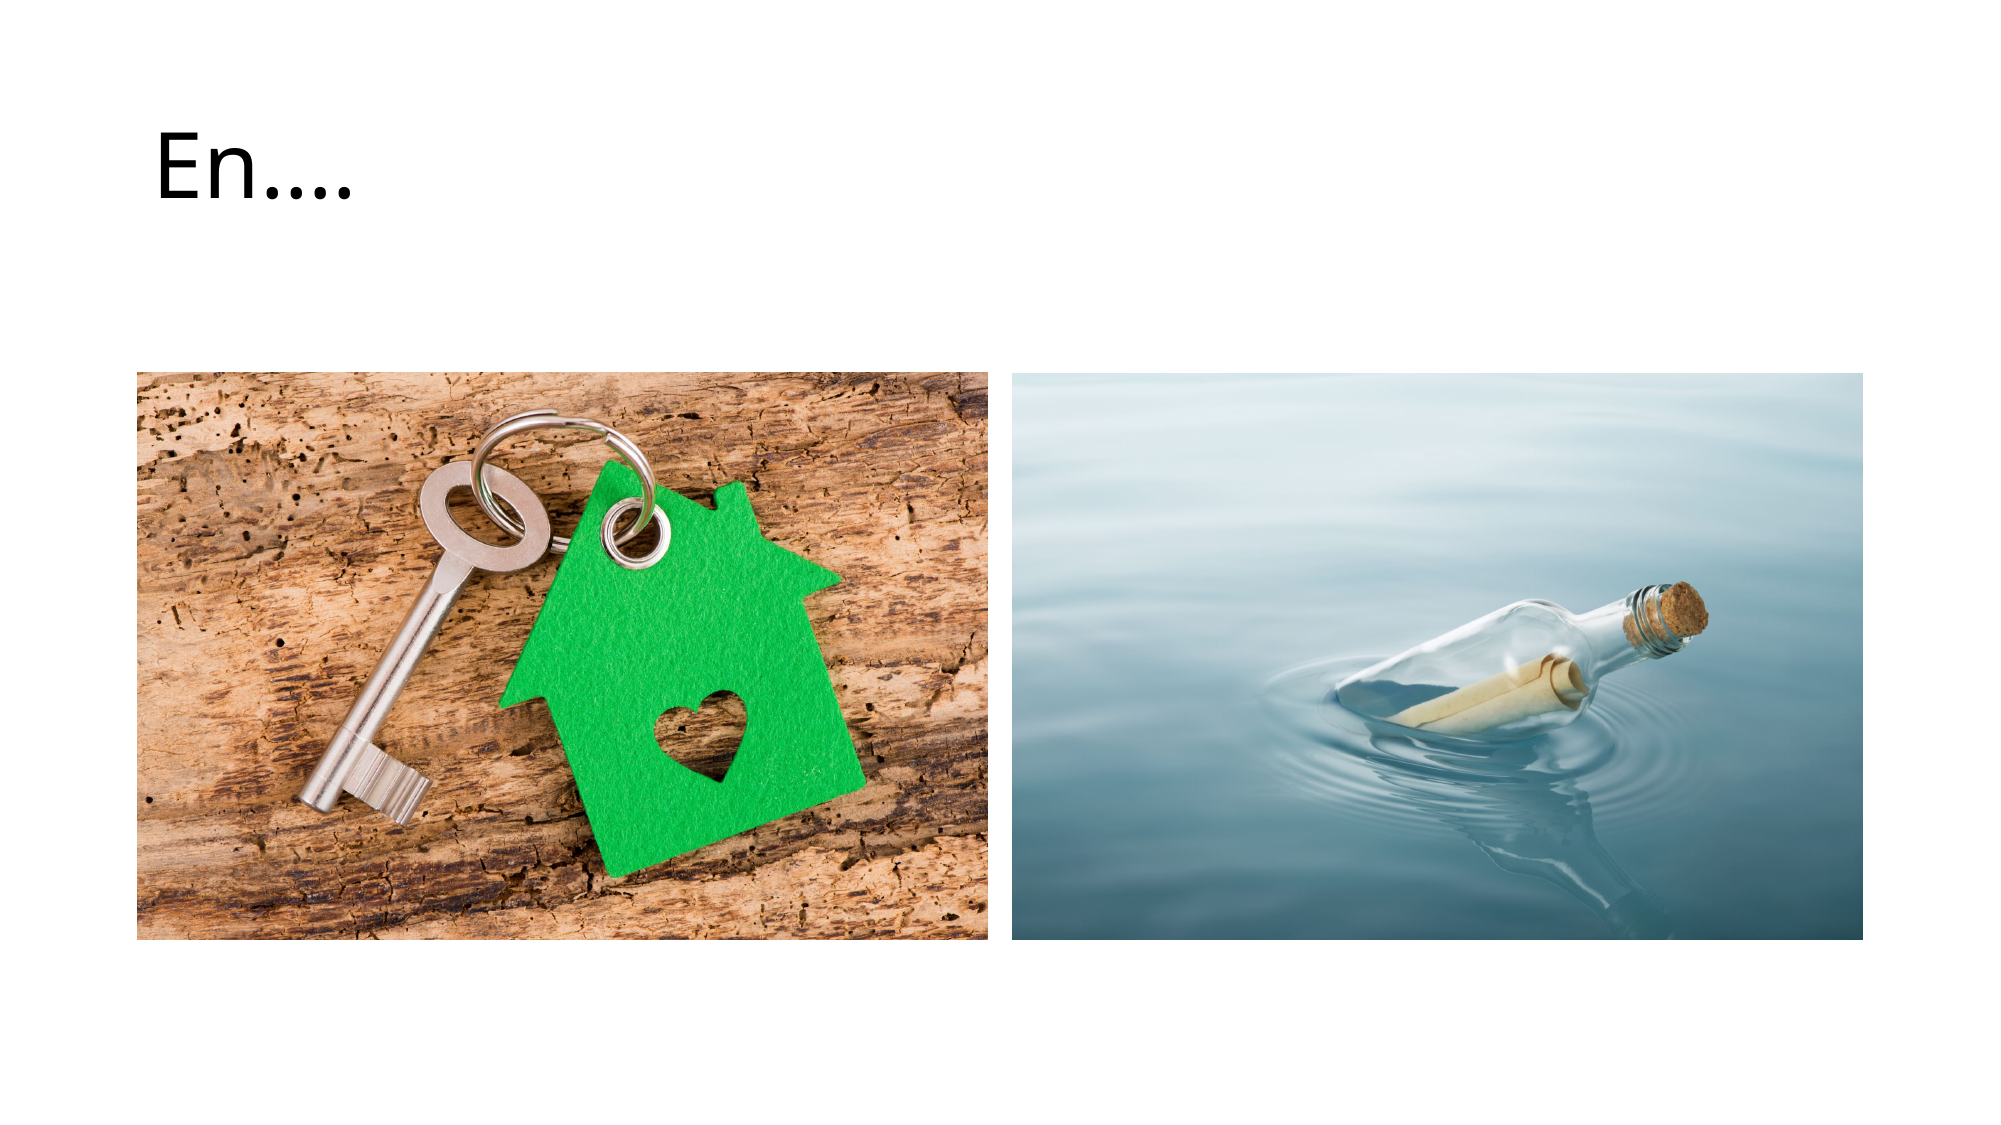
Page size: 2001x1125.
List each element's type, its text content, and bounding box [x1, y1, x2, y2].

title En…. [137, 59, 1863, 278]
picture [1012, 373, 1863, 940]
picture [137, 372, 988, 941]
